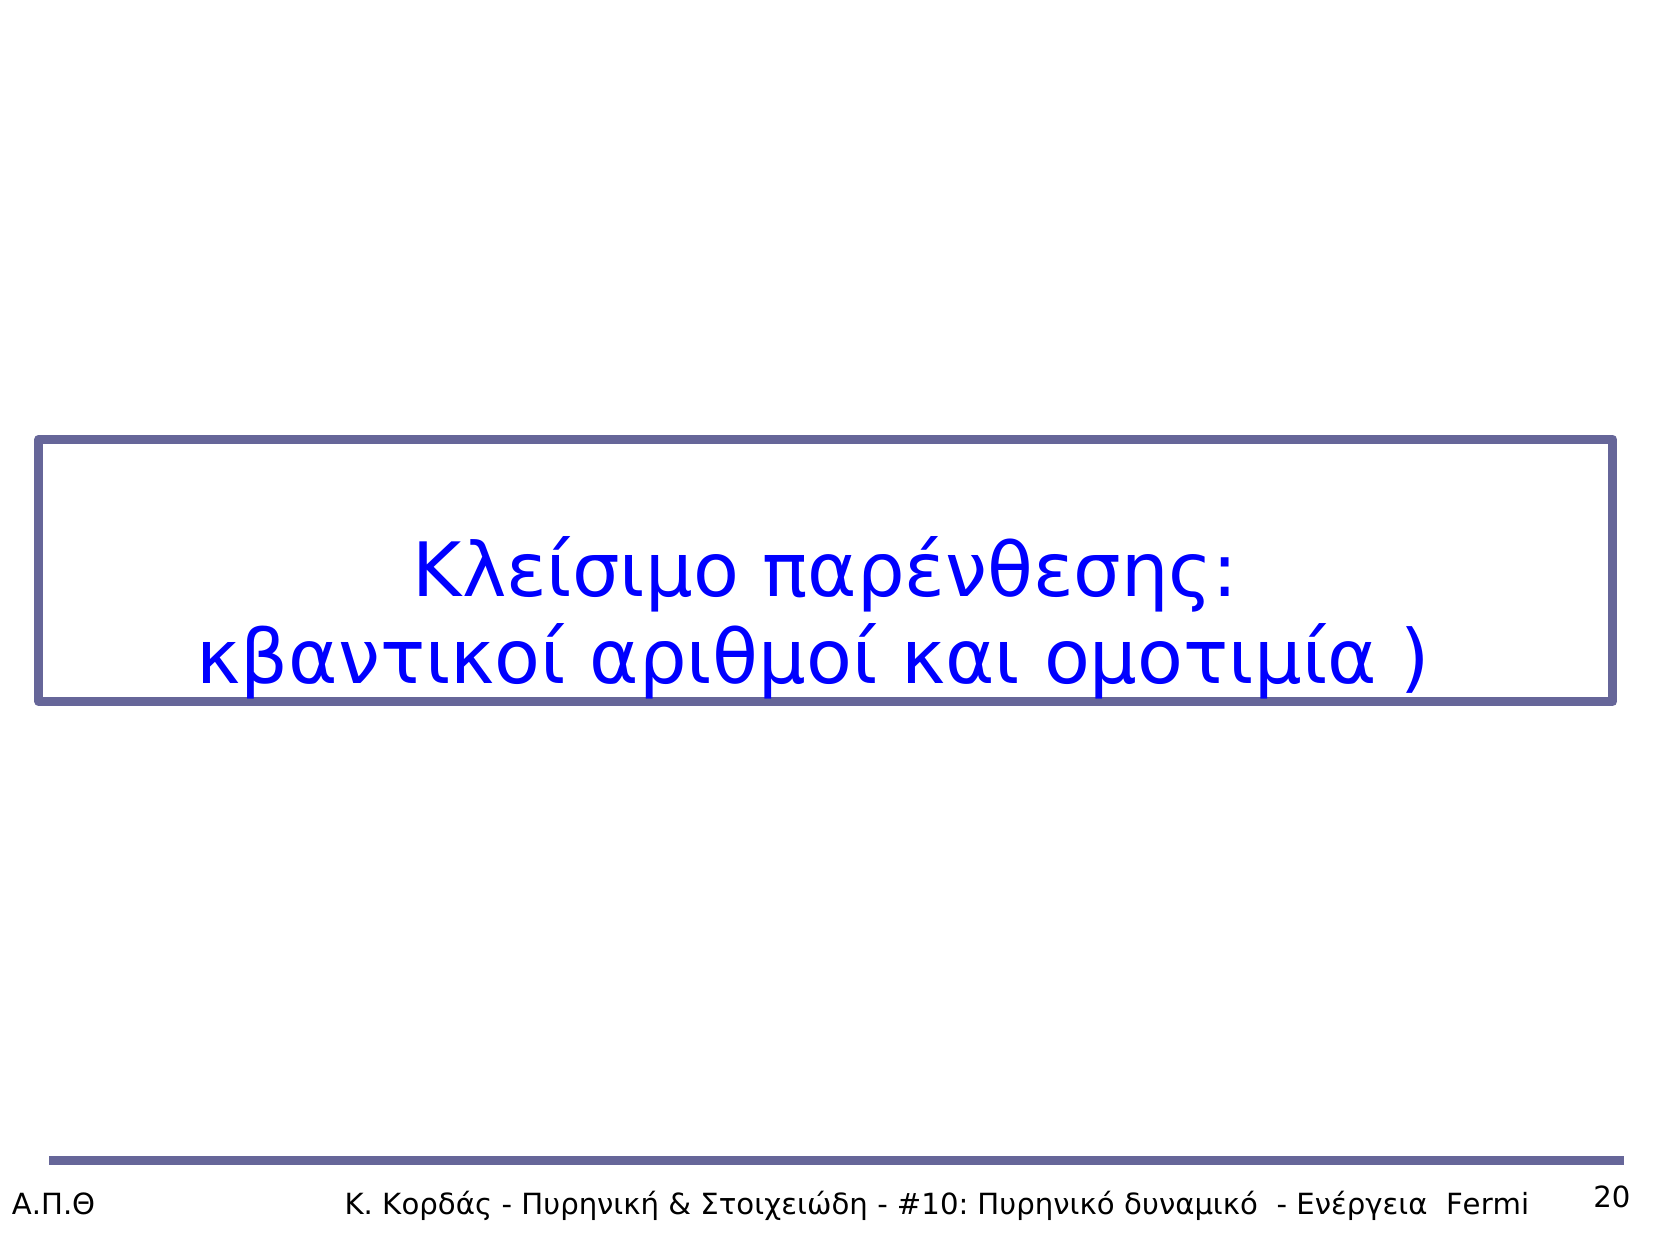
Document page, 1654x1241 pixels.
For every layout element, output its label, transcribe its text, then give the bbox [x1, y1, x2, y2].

title Κλείσιμο παρένθεσης: κβαντικοί αριθμοί και ομοτιμία ) [38, 439, 1613, 702]
